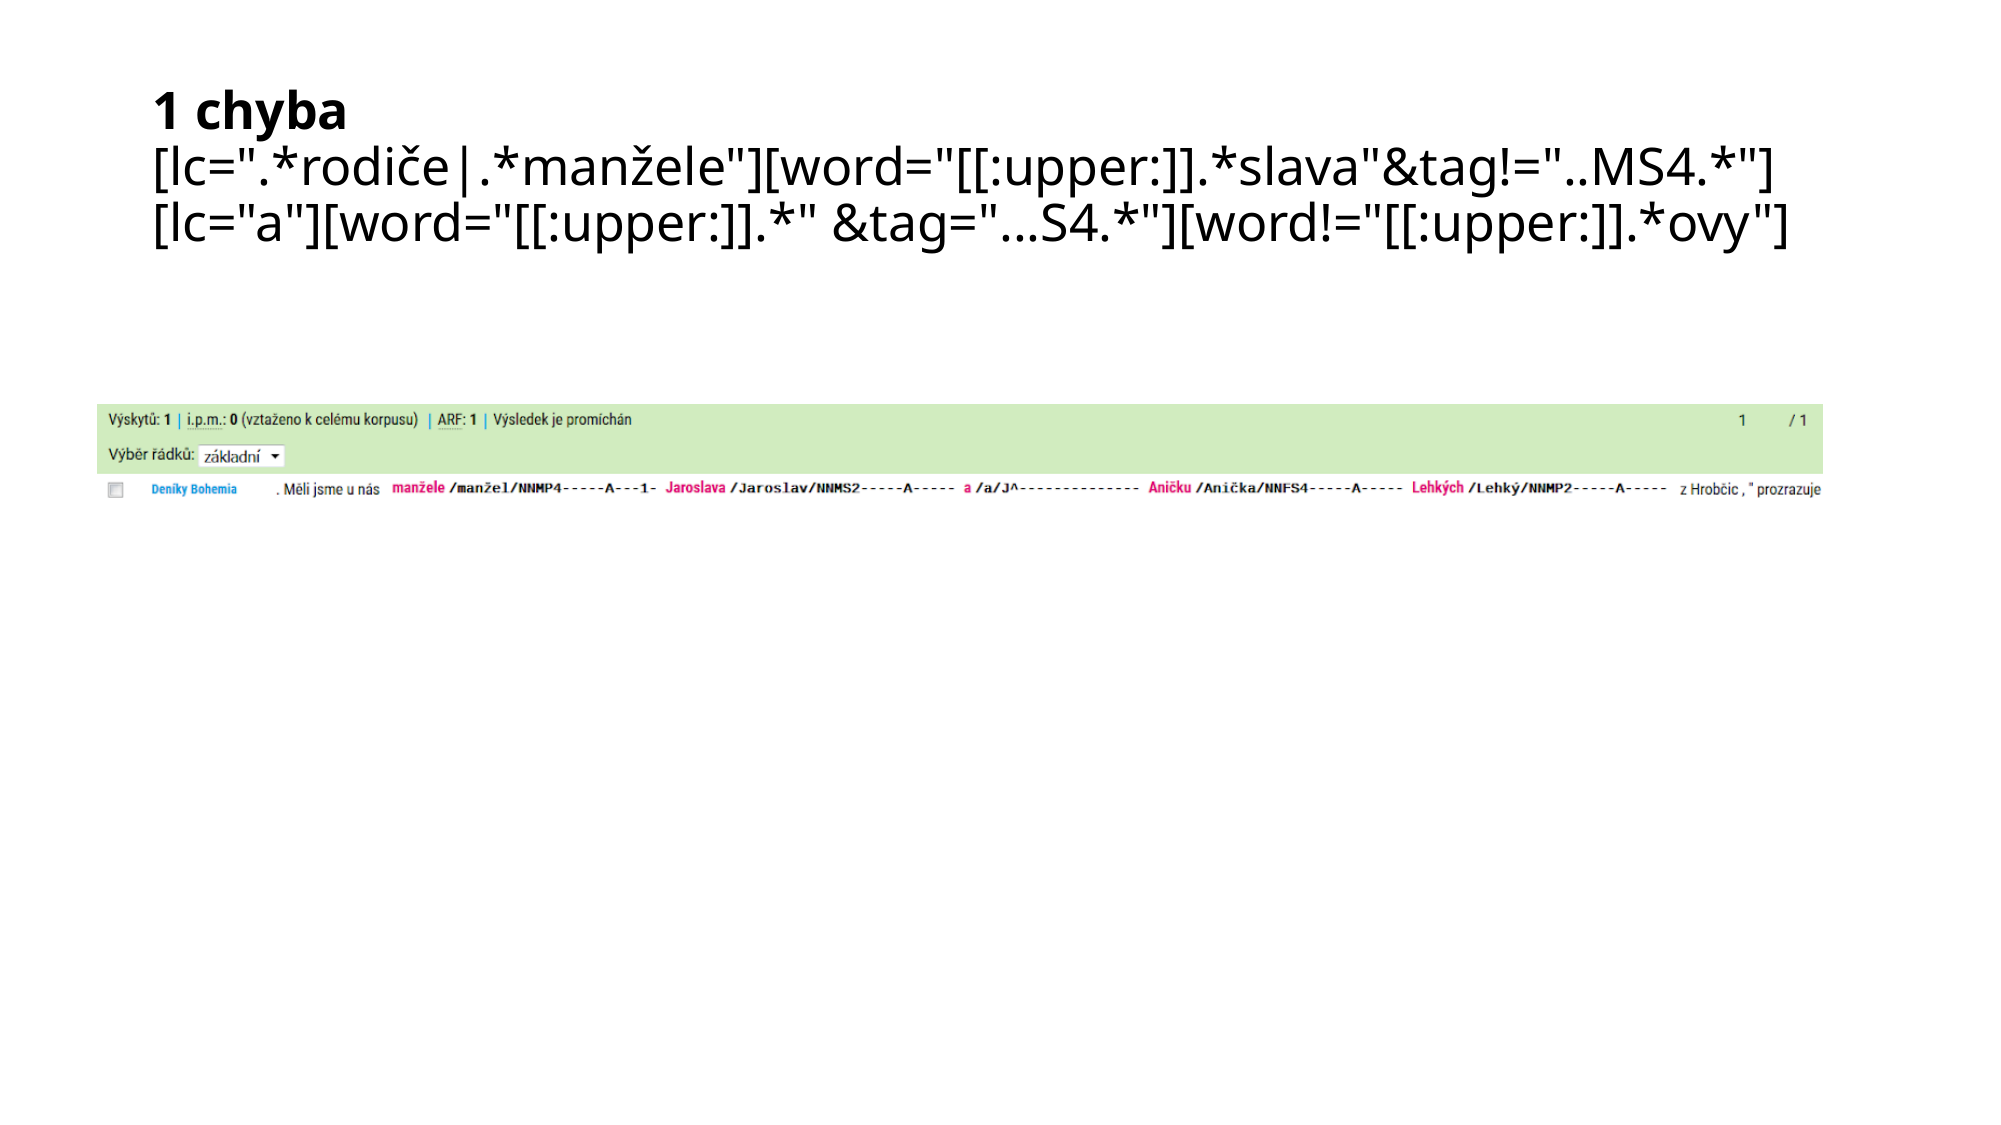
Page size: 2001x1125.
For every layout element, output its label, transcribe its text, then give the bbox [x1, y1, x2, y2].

picture [97, 404, 1823, 523]
title 1 chyba [lc=".*rodiče|.*manžele"][word="[[:upper:]].*slava"&tag!="..MS4.*"][lc="a"][word="[[:upper:]].*" &tag="...S4.*"][word!="[[:upper:]].*ovy"] [137, 59, 1863, 278]
